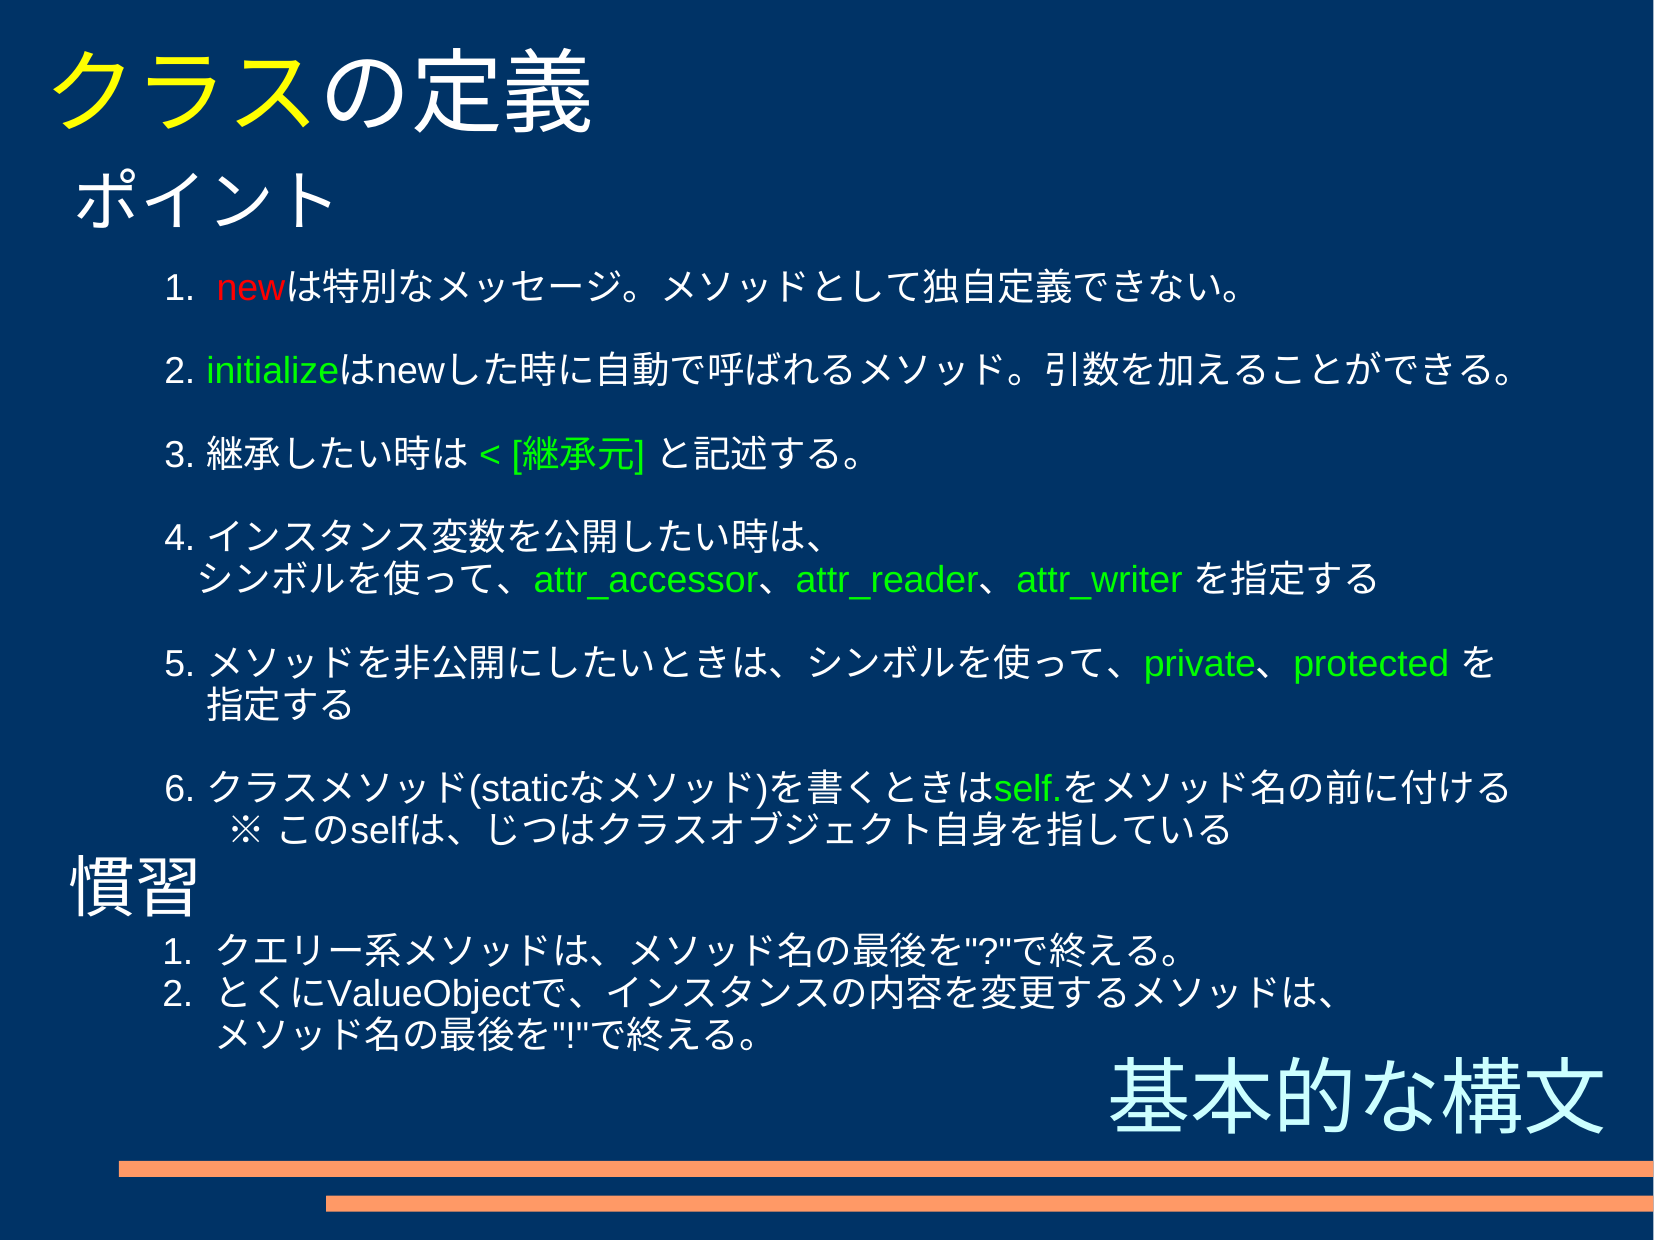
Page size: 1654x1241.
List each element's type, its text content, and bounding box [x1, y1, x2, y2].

text_box 基本的な構文 [1134, 1081, 1164, 1086]
text_box 1. クエリー系メソッドは、メソッド名の最後を"?"で終える。 2. とくにValueObjectで、インスタンスの内容を変更するメソッドは、 メソッド名の最後を"!"で終える。 [147, 921, 1654, 1063]
text_box 基本的な構文 [1547, 1077, 1582, 1106]
text_box 1. newは特別なメッセージ。メソッドとして独自定義できない。 2. initializeはnewした時に自動で呼ばれるメソッド。引数を加えることができる。 3. 継承したい時は < [継承元] と記述する。 4. インスタンス変数を公開したい時は、 シンボルを使って、attr_accessor、attr_reader、attr_writer を指定する 5. メソッドを非公開にしたいときは、シンボルを使って、private、protected を 指定する 6. クラスメソッド(staticなメソッド)を書くときはself.をメソッド名の前に付ける ※ このselfは、じつはクラスオブジェクト自身を指している [118, 256, 1625, 833]
text_box 基本的な構文 [1286, 1099, 1303, 1119]
text_box 基本的な構文 [1134, 1091, 1164, 1097]
text_box 基本的な構文 [1092, 1063, 1647, 1138]
text_box 慣習 [53, 839, 414, 922]
text_box ポイント [59, 153, 419, 236]
text_box クラスの定義 [29, 29, 916, 137]
text_box 基本的な構文 [1134, 1070, 1164, 1076]
text_box 基本的な構文 [1286, 1076, 1303, 1094]
